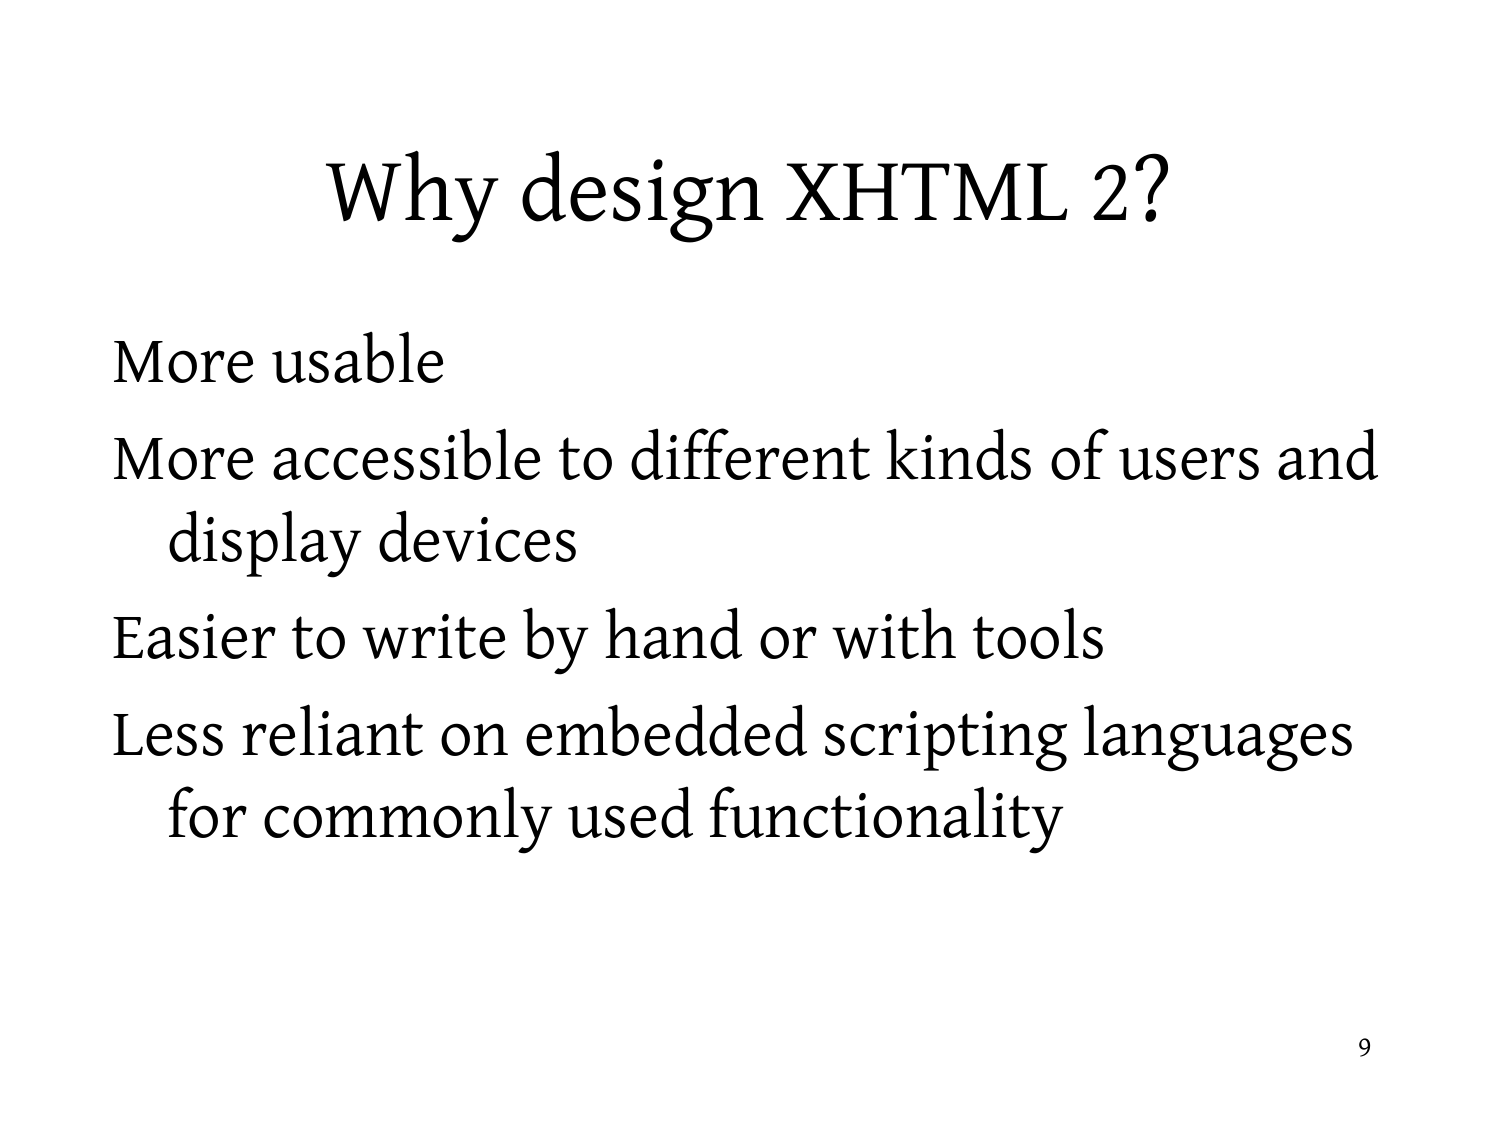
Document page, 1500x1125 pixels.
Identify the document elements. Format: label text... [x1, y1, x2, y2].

title Why design XHTML 2? [112, 63, 1387, 324]
list More usable More accessible to different kinds of users and display devices Easier to write by hand or with tools Less reliant on embedded scripting languages for commonly used functionality [112, 324, 1387, 1000]
